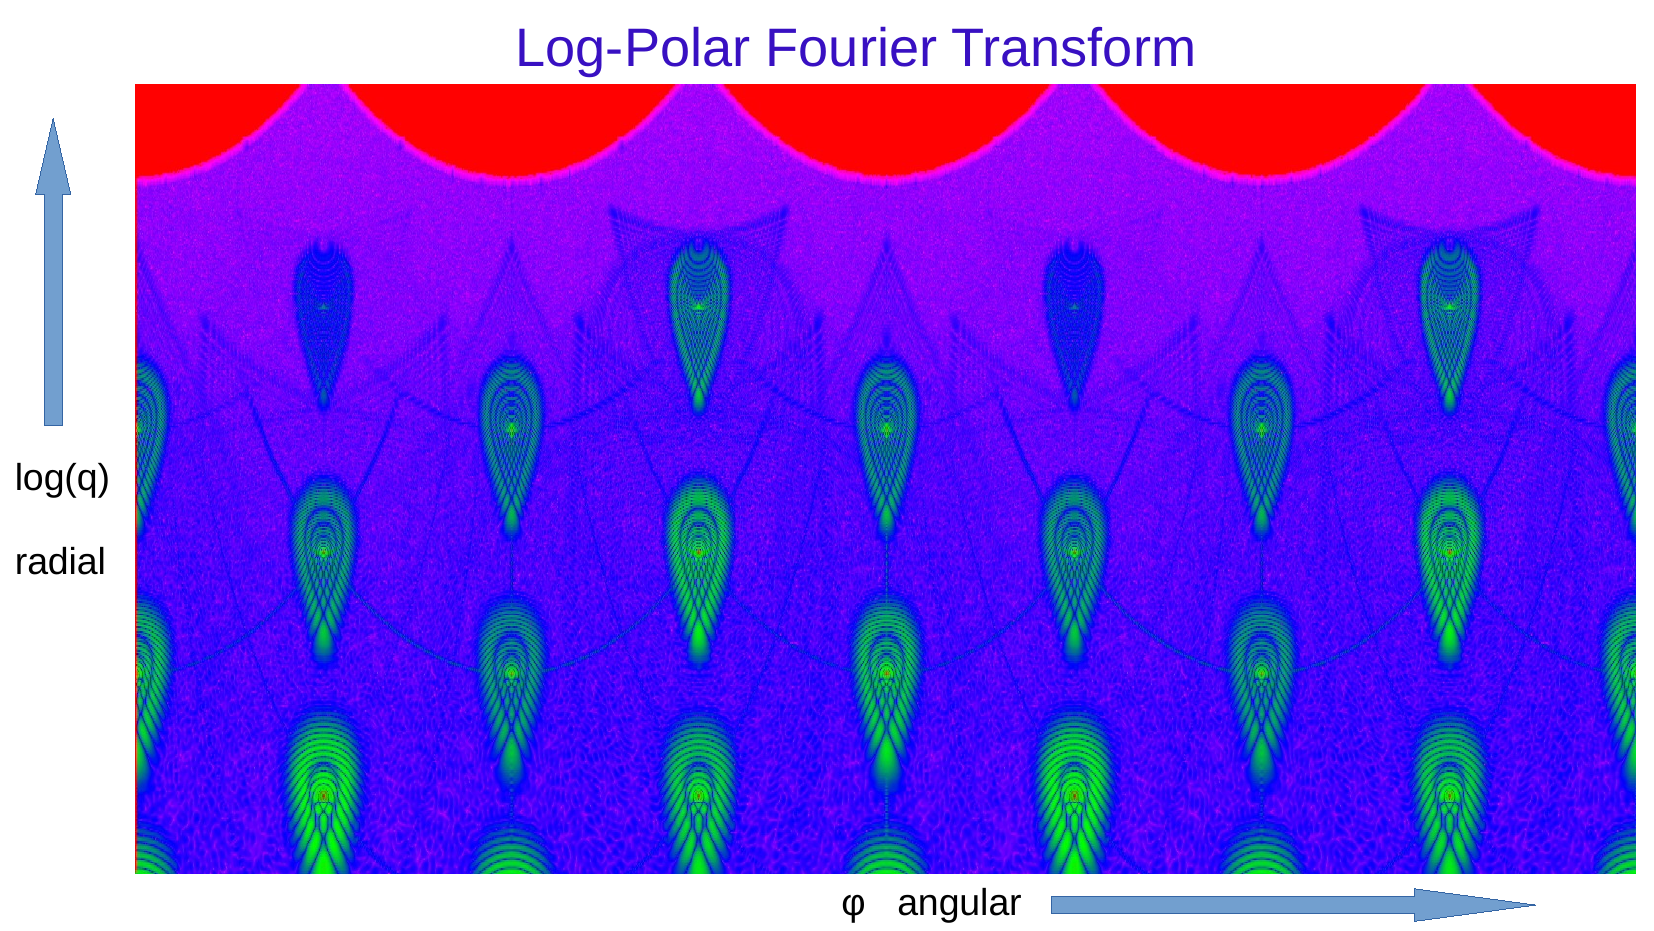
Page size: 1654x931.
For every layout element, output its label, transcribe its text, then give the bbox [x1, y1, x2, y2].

title Log-Polar Fourier Transform [248, 13, 1465, 83]
text_box [35, 118, 71, 426]
picture [135, 84, 1636, 875]
text_box φ angular [826, 874, 1040, 931]
text_box log(q) radial [0, 448, 130, 590]
text_box [1051, 888, 1536, 922]
